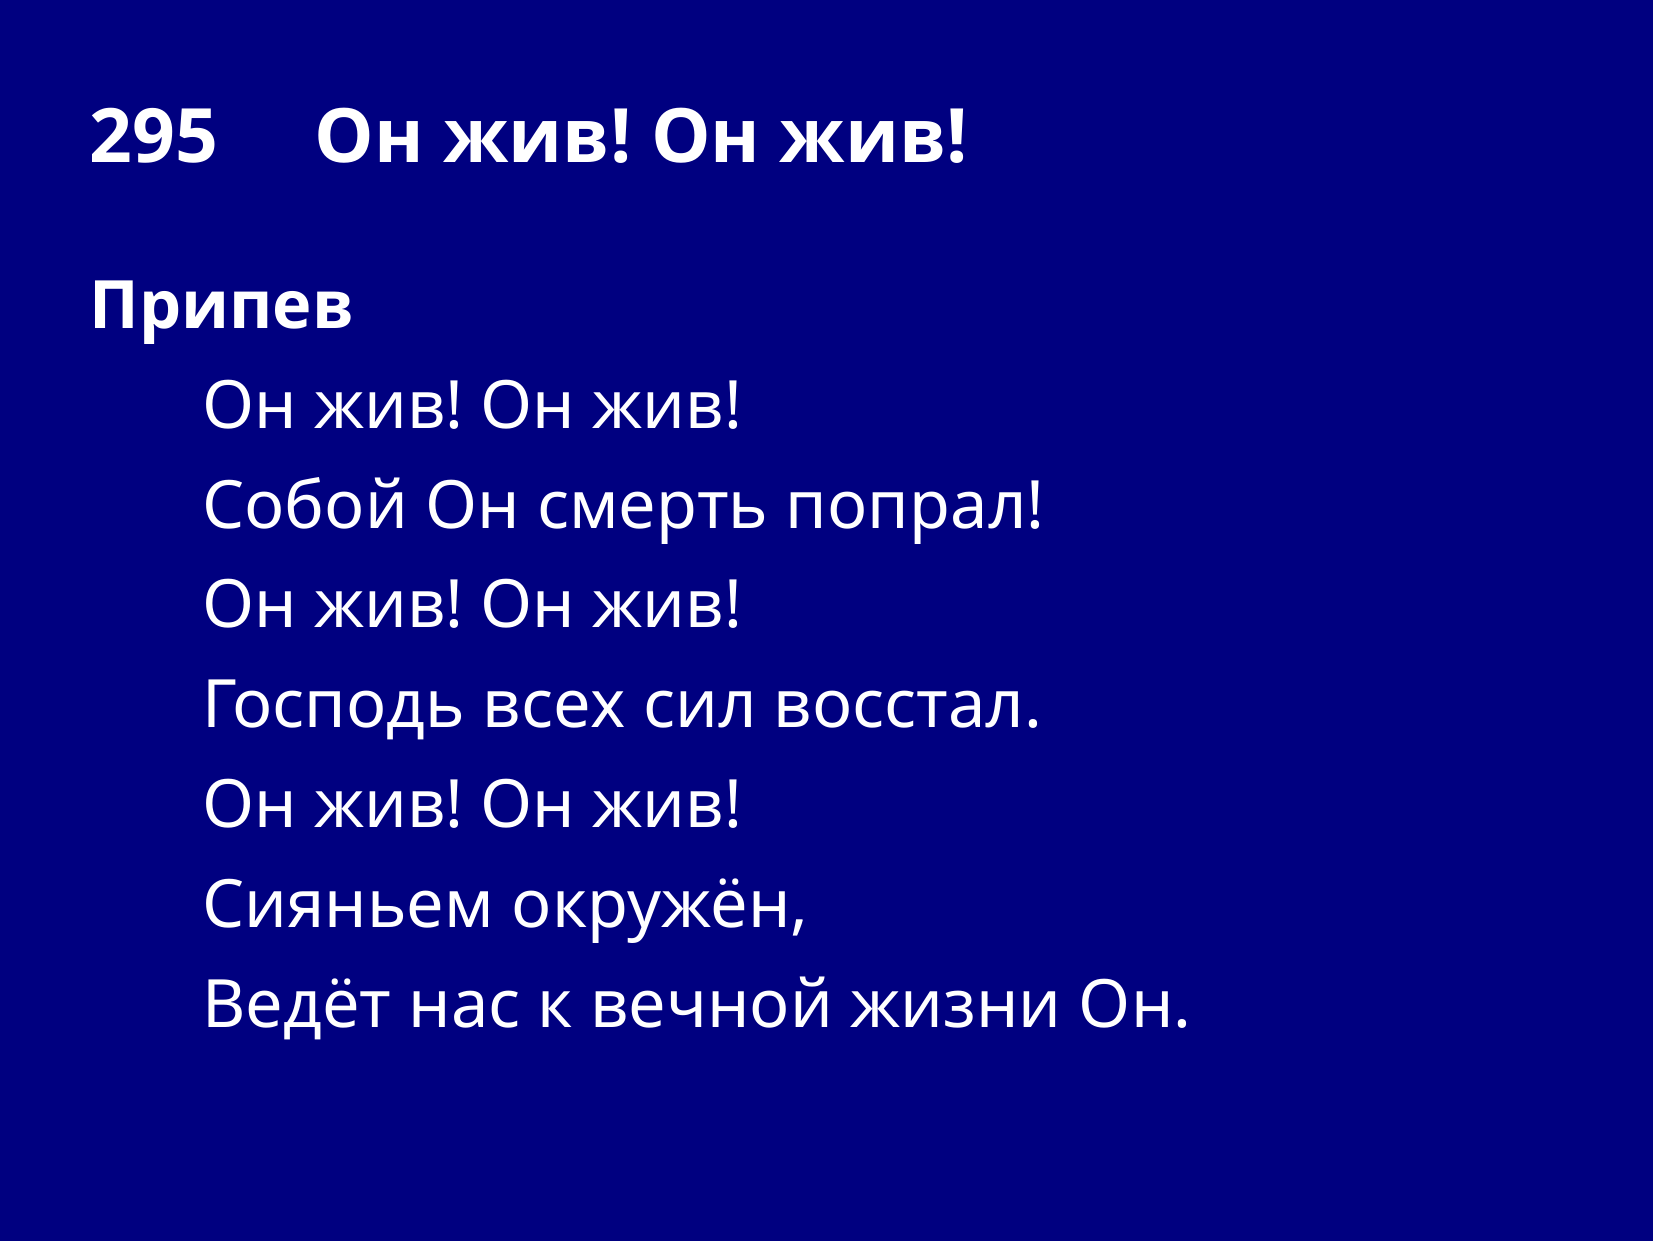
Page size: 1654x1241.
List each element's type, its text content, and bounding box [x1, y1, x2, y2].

text_box Припев Он жив! Он жив! Собой Он смерть попрал! Он жив! Он жив! Господь всех сил восстал. Он жив! Он жив! Сияньем окружён, Ведёт нас к вечной жизни Он. [75, 188, 1576, 1163]
text_box 295 Он жив! Он жив! [75, 75, 1576, 188]
